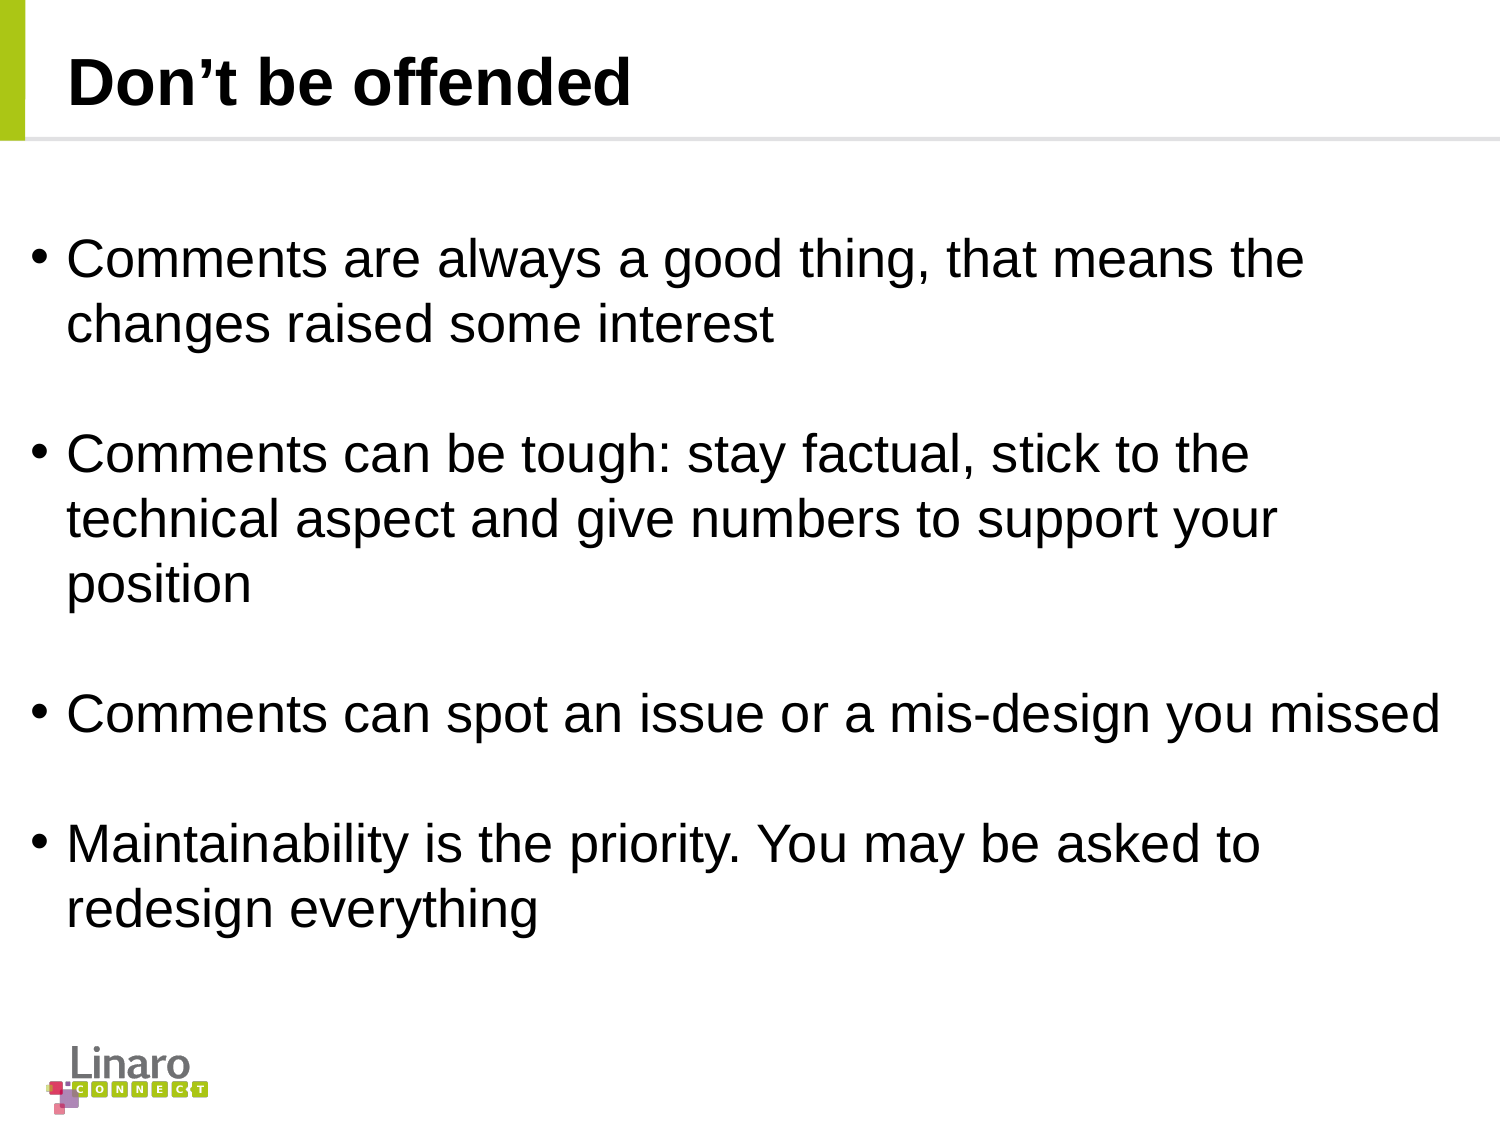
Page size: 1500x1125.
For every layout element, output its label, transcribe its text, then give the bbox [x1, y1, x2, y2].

text_box Comments are always a good thing, that means the changes raised some interest Comments can be tough: stay factual, stick to the technical aspect and give numbers to support your position Comments can spot an issue or a mis-design you missed Maintainability is the priority. You may be asked to redesign everything [16, 163, 1482, 1038]
picture [39, 1041, 216, 1119]
text_box Don’t be offended [53, 23, 1465, 136]
